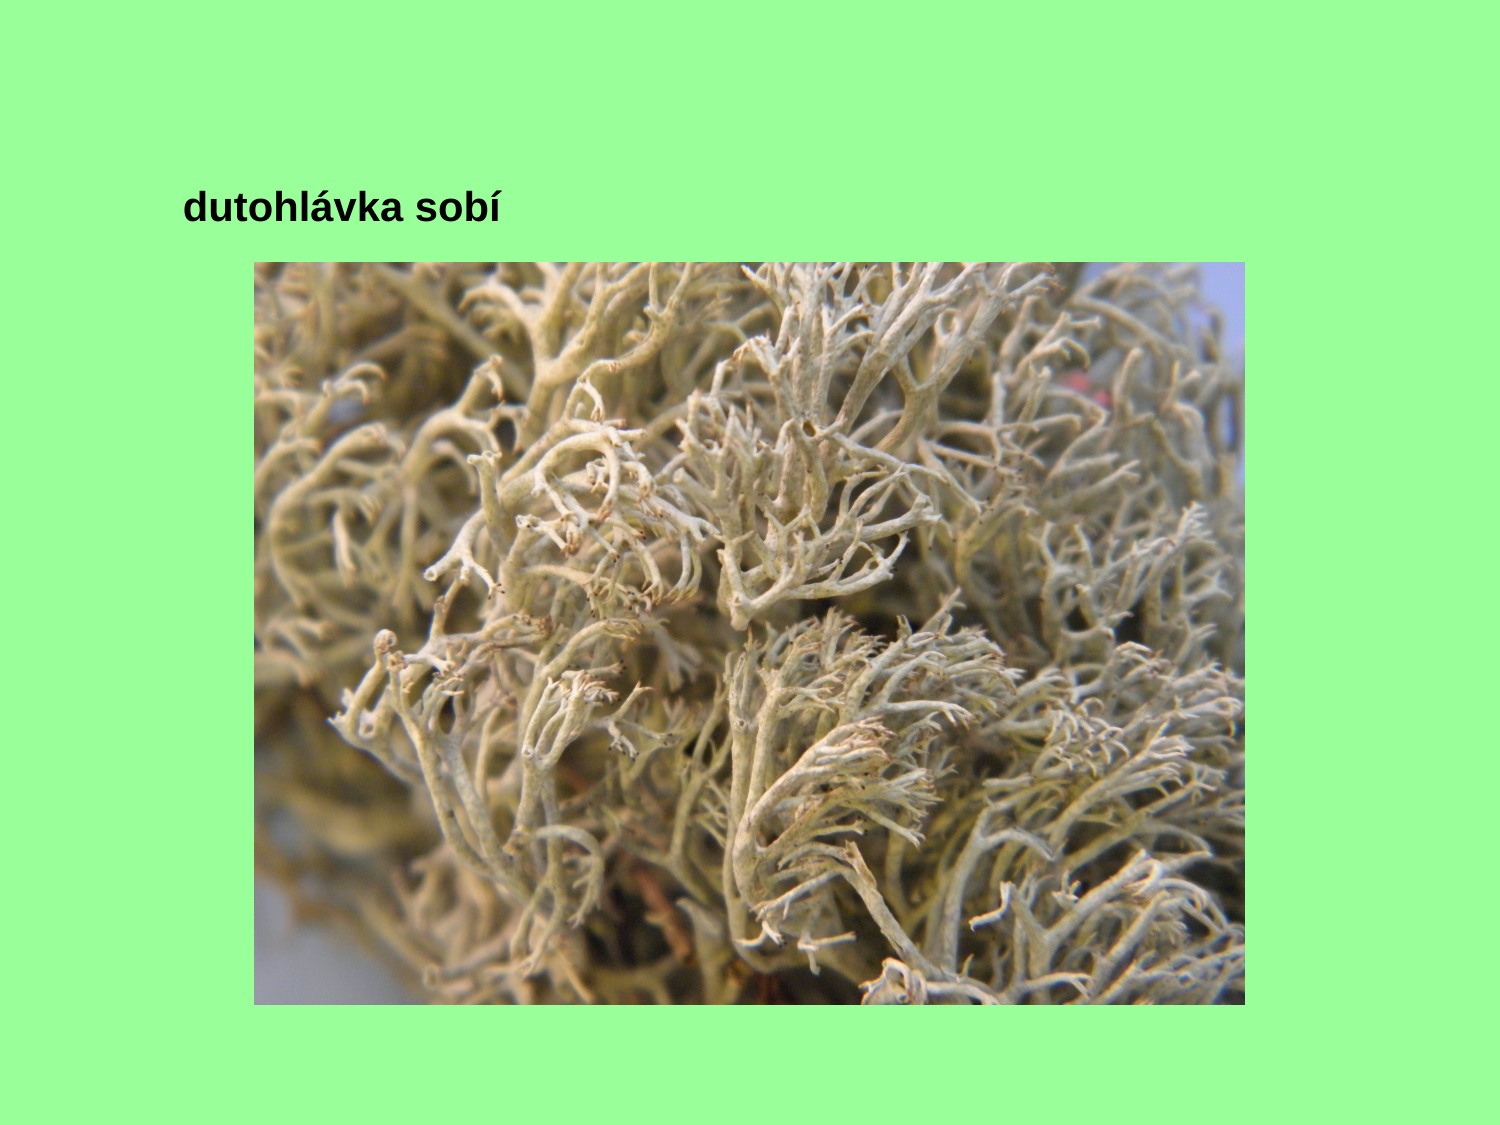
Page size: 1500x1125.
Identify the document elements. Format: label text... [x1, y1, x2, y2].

text_box dutohlávka sobí [167, 171, 516, 237]
picture [254, 262, 1245, 1005]
